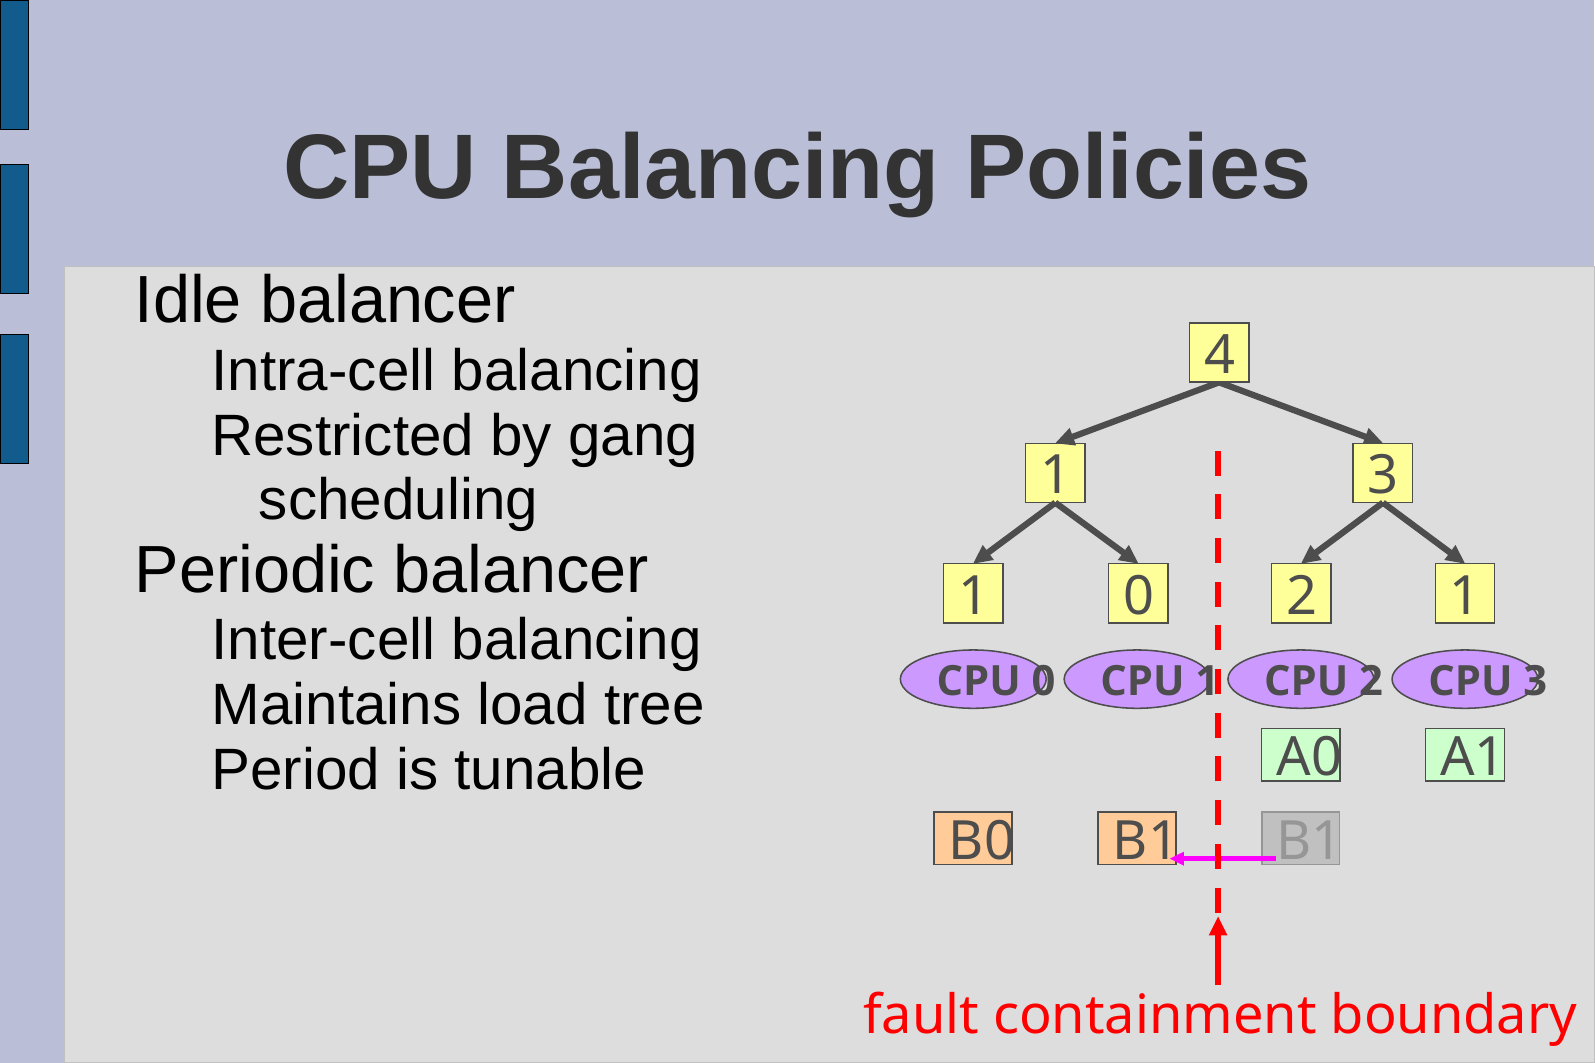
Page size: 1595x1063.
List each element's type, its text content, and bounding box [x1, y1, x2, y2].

title CPU Balancing Policies [117, 78, 1479, 256]
text_box 3 [1353, 443, 1413, 503]
text_box A1 [1425, 728, 1505, 782]
text_box CPU 1 [1064, 649, 1206, 709]
text_box A0 [1261, 728, 1341, 782]
text_box B1 [1261, 812, 1340, 865]
text_box fault containment boundary [848, 967, 1594, 1058]
text_box 1 [1435, 563, 1495, 623]
text_box B1 [1098, 812, 1176, 865]
text_box CPU 3 [1392, 649, 1538, 709]
text_box B0 [934, 812, 1013, 865]
text_box 1 [943, 563, 1003, 623]
text_box 1 [1025, 443, 1085, 503]
text_box 4 [1189, 322, 1249, 383]
text_box 0 [1108, 563, 1169, 623]
text_box CPU 0 [900, 649, 1039, 709]
text_box CPU 2 [1227, 649, 1374, 709]
text_box CPU 0 [1039, 670, 1047, 690]
list Idle balancer Intra-cell balancing Restricted by gang scheduling Periodic balancer Inter-cell balancing Maintains load tree Period is tunable [117, 262, 863, 966]
text_box 2 [1271, 563, 1331, 623]
